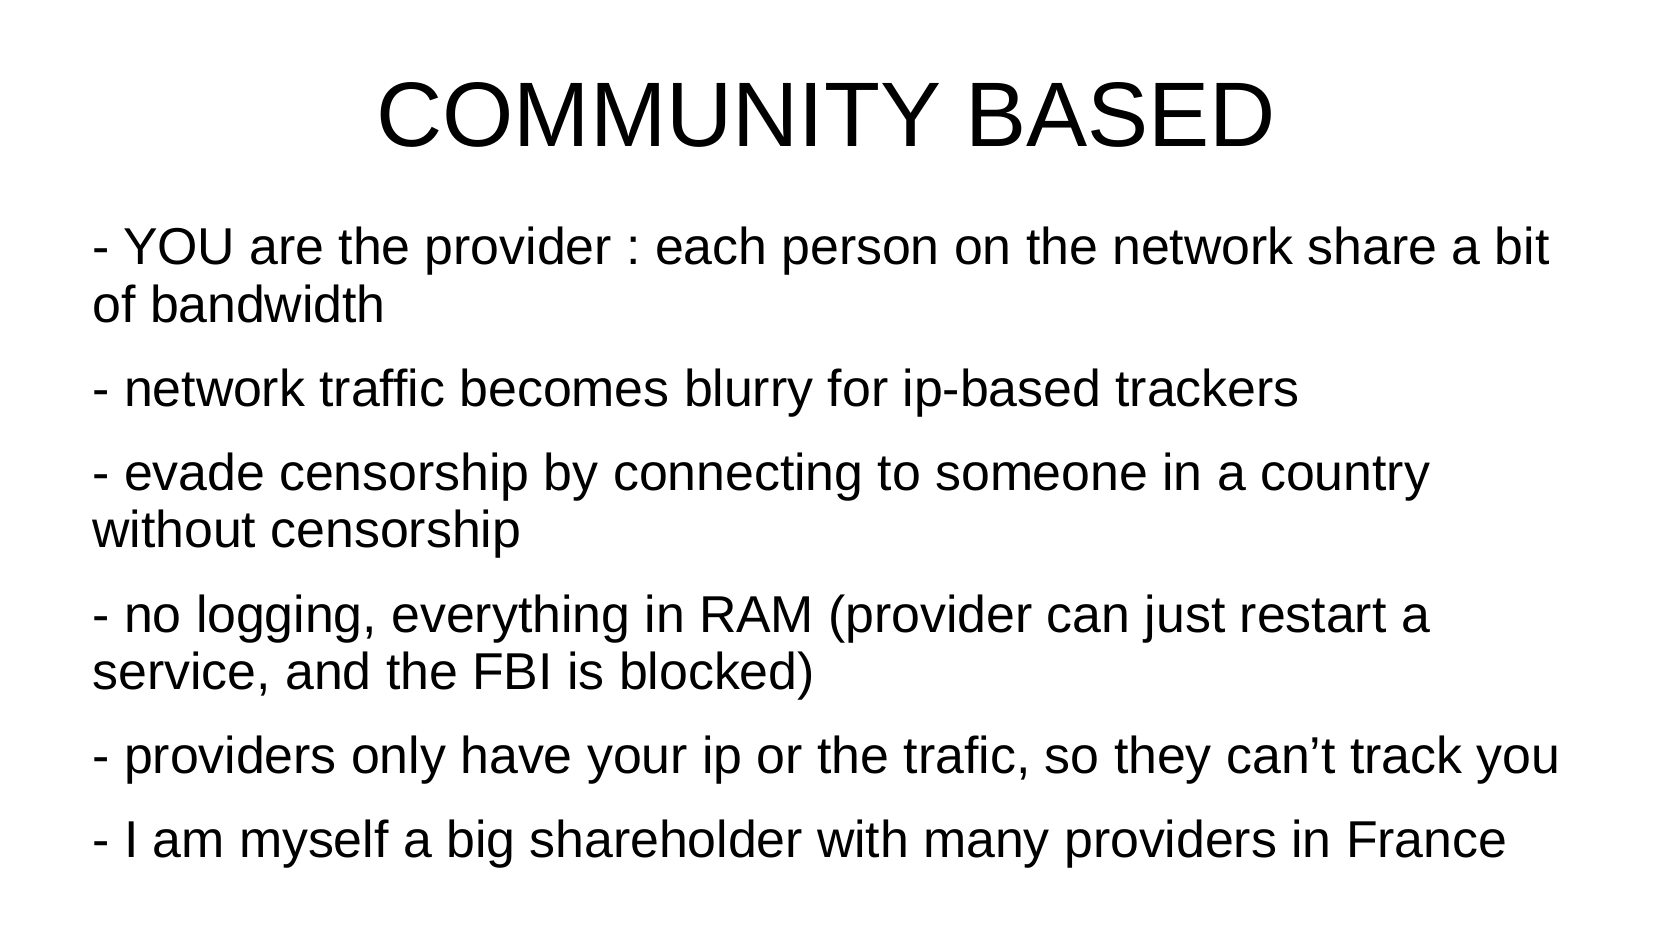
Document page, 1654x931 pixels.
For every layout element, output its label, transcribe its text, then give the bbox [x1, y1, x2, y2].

title COMMUNITY BASED [82, 37, 1571, 193]
list - YOU are the provider : each person on the network share a bit of bandwidth - network traffic becomes blurry for ip-based trackers - evade censorship by connecting to someone in a country without censorship - no logging, everything in RAM (provider can just restart a service, and the FBI is blocked) - providers only have your ip or the trafic, so they can’t track you - I am myself a big shareholder with many providers in France [29, 217, 1571, 886]
